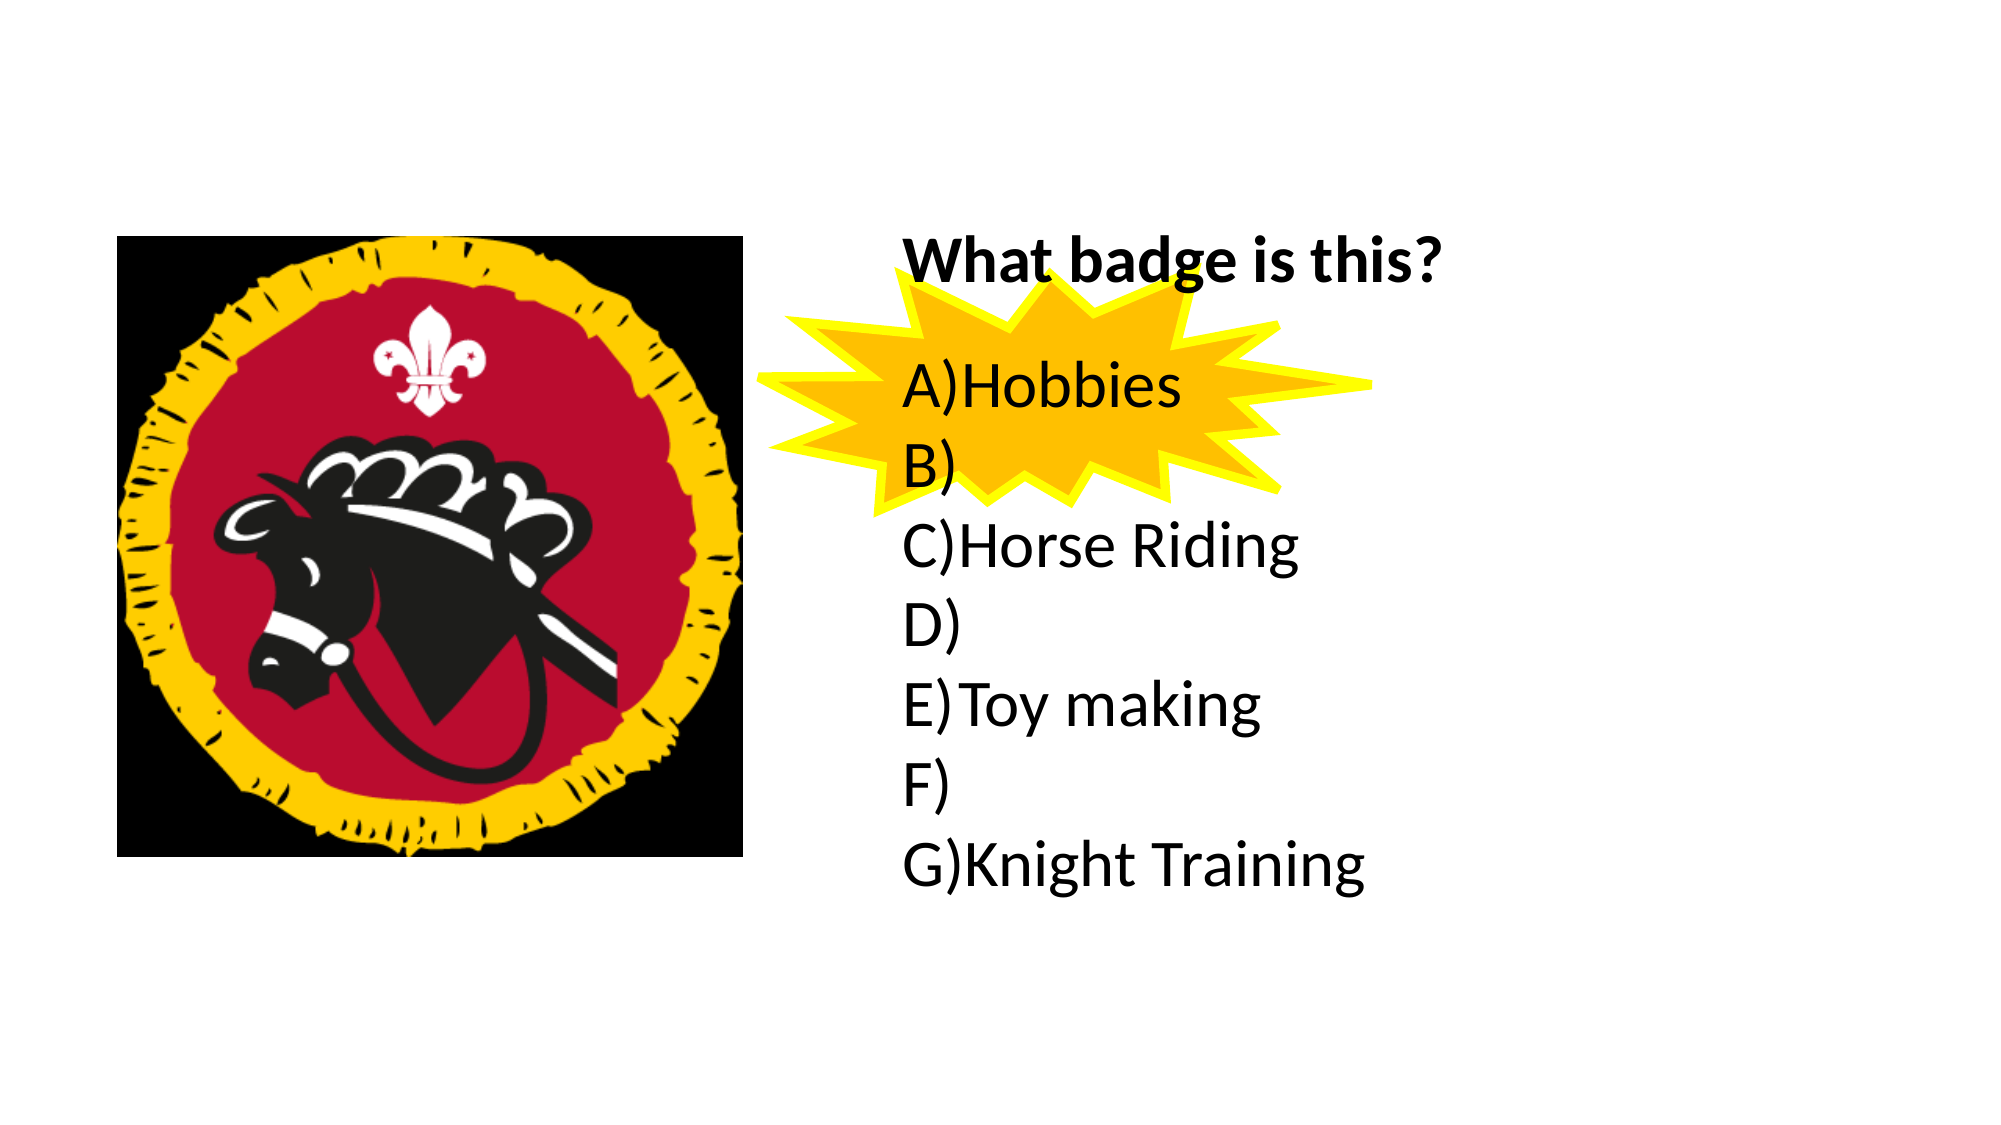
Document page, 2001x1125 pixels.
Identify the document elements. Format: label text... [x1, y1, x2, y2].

text_box What badge is this? Hobbies Horse Riding Toy making Knight Training [887, 207, 1862, 915]
picture [117, 236, 743, 857]
text_box [758, 322, 887, 511]
